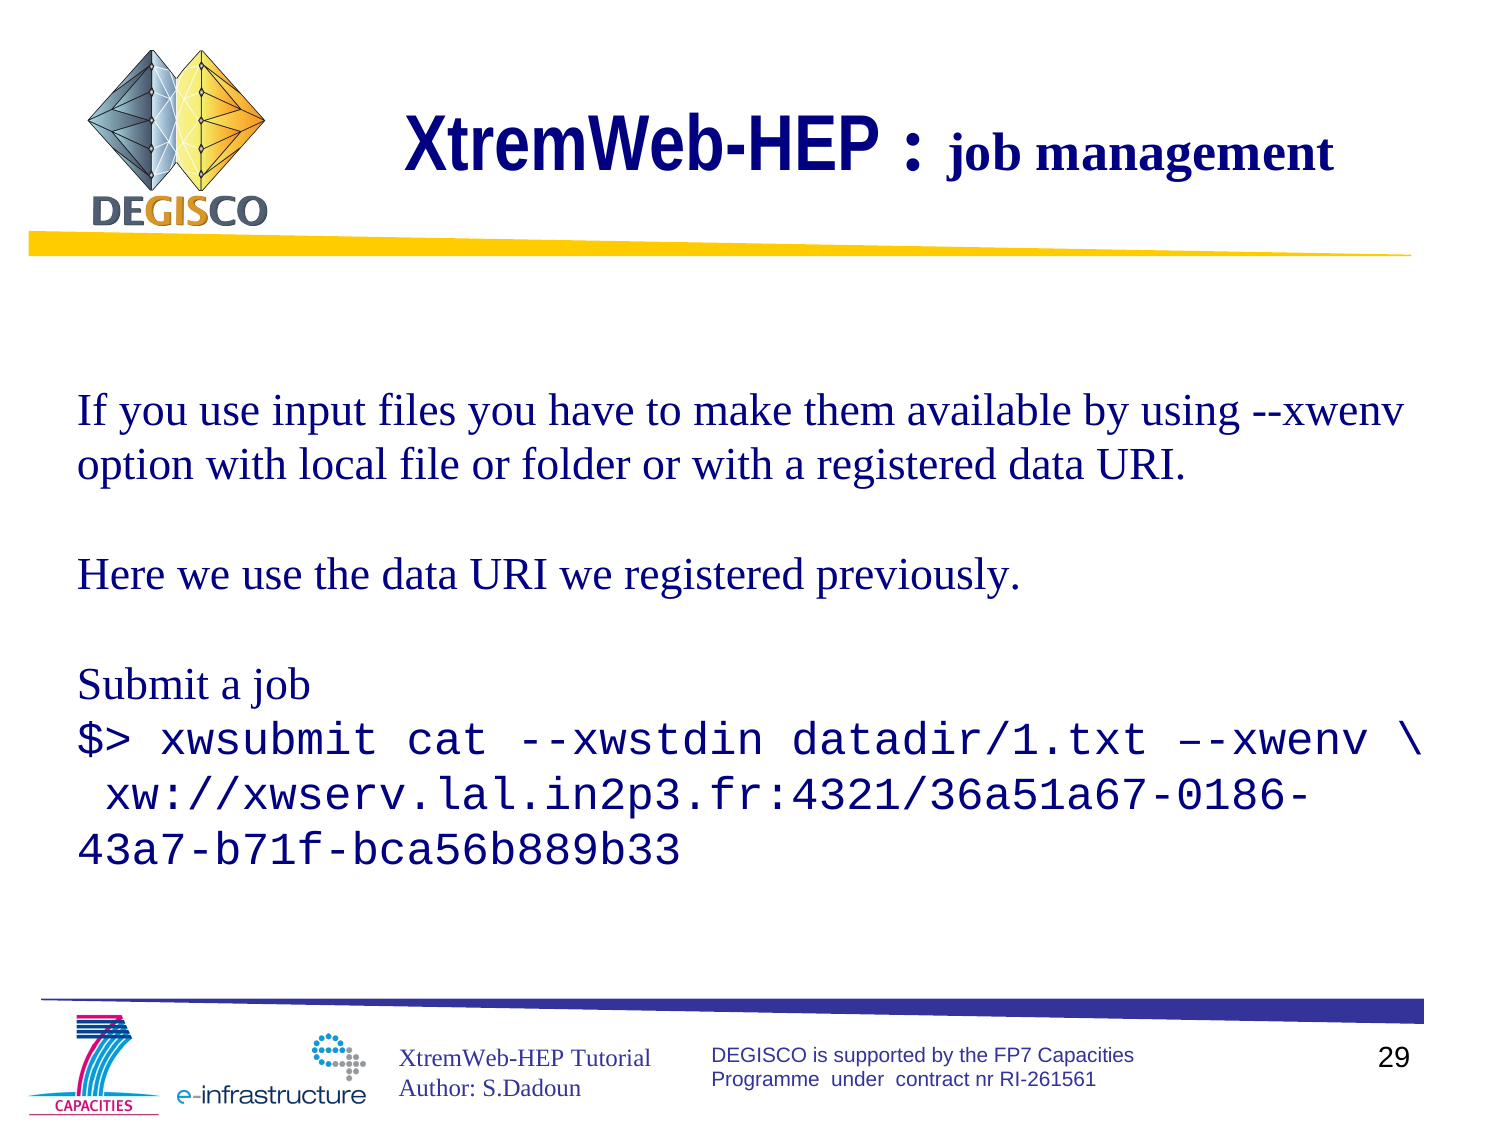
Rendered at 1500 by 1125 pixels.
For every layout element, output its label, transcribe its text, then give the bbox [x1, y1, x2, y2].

picture [65, 44, 287, 226]
picture [177, 1033, 366, 1104]
picture [22, 1007, 165, 1124]
title XtremWeb-HEP : job management [260, 56, 1479, 221]
picture [317, 1038, 340, 1049]
subtitle If you use input files you have to make them available by using --xwenv option with local file or folder or with a registered data URI. Here we use the data URI we registered previously. Submit a job $> xwsubmit cat --xwstdin datadir/1.txt –-xwenv \ xw://xwserv.lal.in2p3.fr:4321/36a51a67-0186-43a7-b71f-bca56b889b33 [76, 255, 1427, 998]
